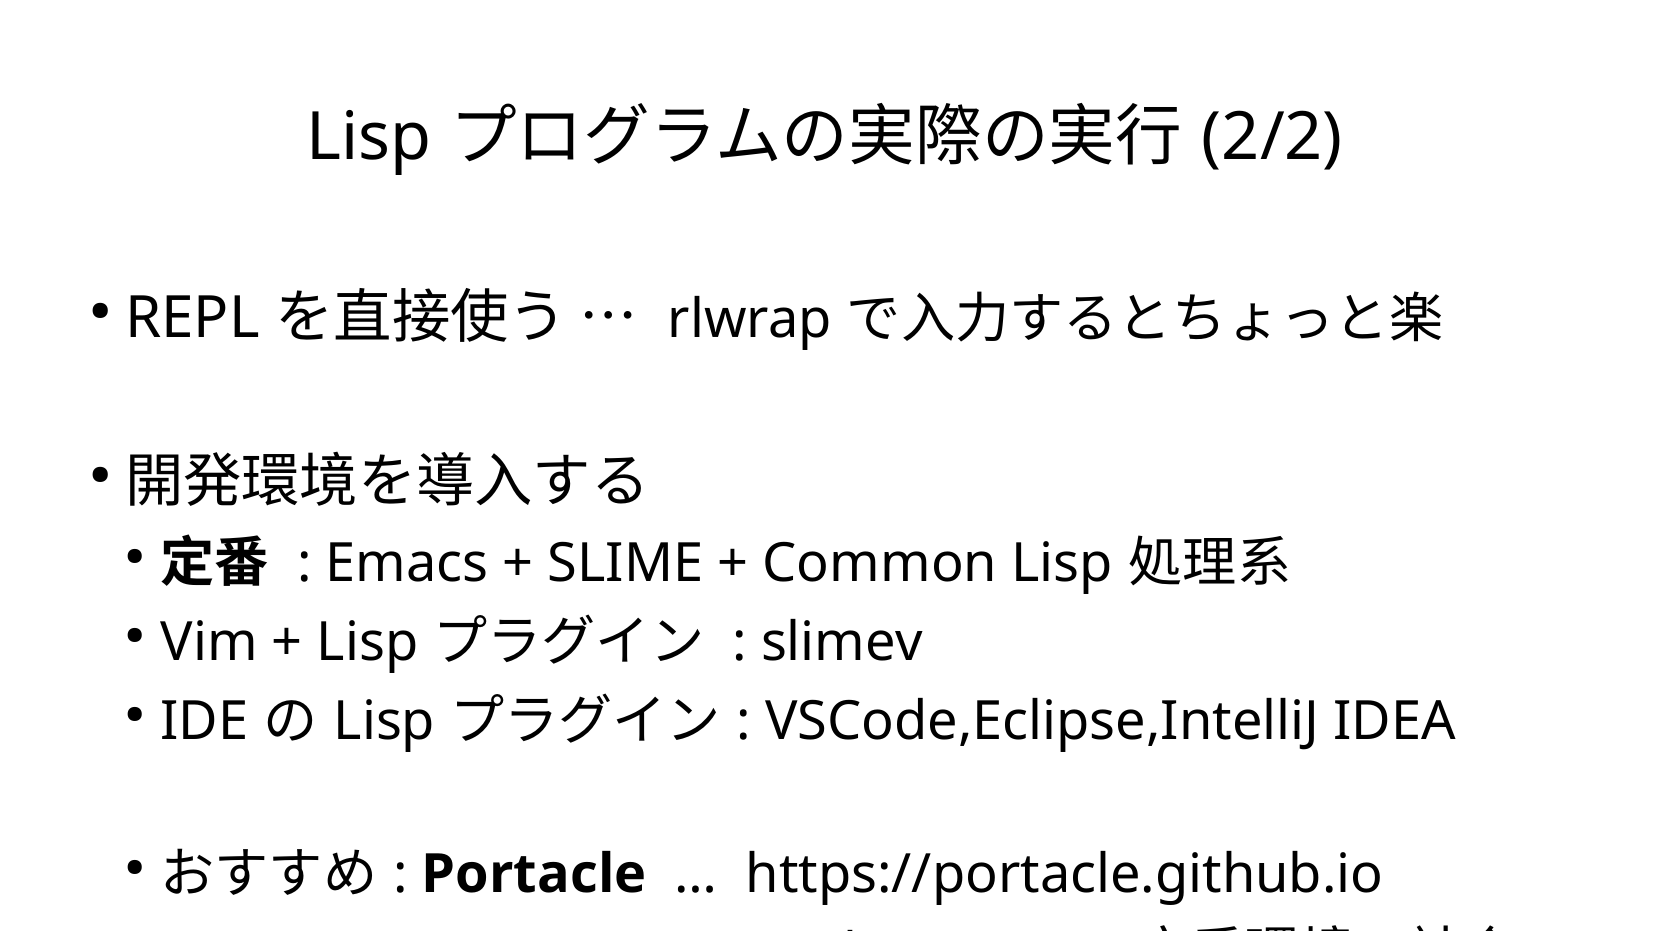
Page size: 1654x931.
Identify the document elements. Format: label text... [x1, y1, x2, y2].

text_box Lispプログラムの実際の実行(2/2) REPLを直接使う … rlwrapで入力するとちょっと楽 開発環境を導入する 定番 : Emacs + SLIME + Common Lisp処理系 Vim + Lispプラグイン : slimev IDEのLispプラグイン: VSCode,Eclipse,IntelliJ IDEA おすすめ: Portacle … https://portacle.github.io Emacs+SLIME+SBCL+QuickLisp+Git…定番環境の詰合せ Windows, Mac, Linux版を提供、インストールも簡単 [75, 75, 1576, 883]
